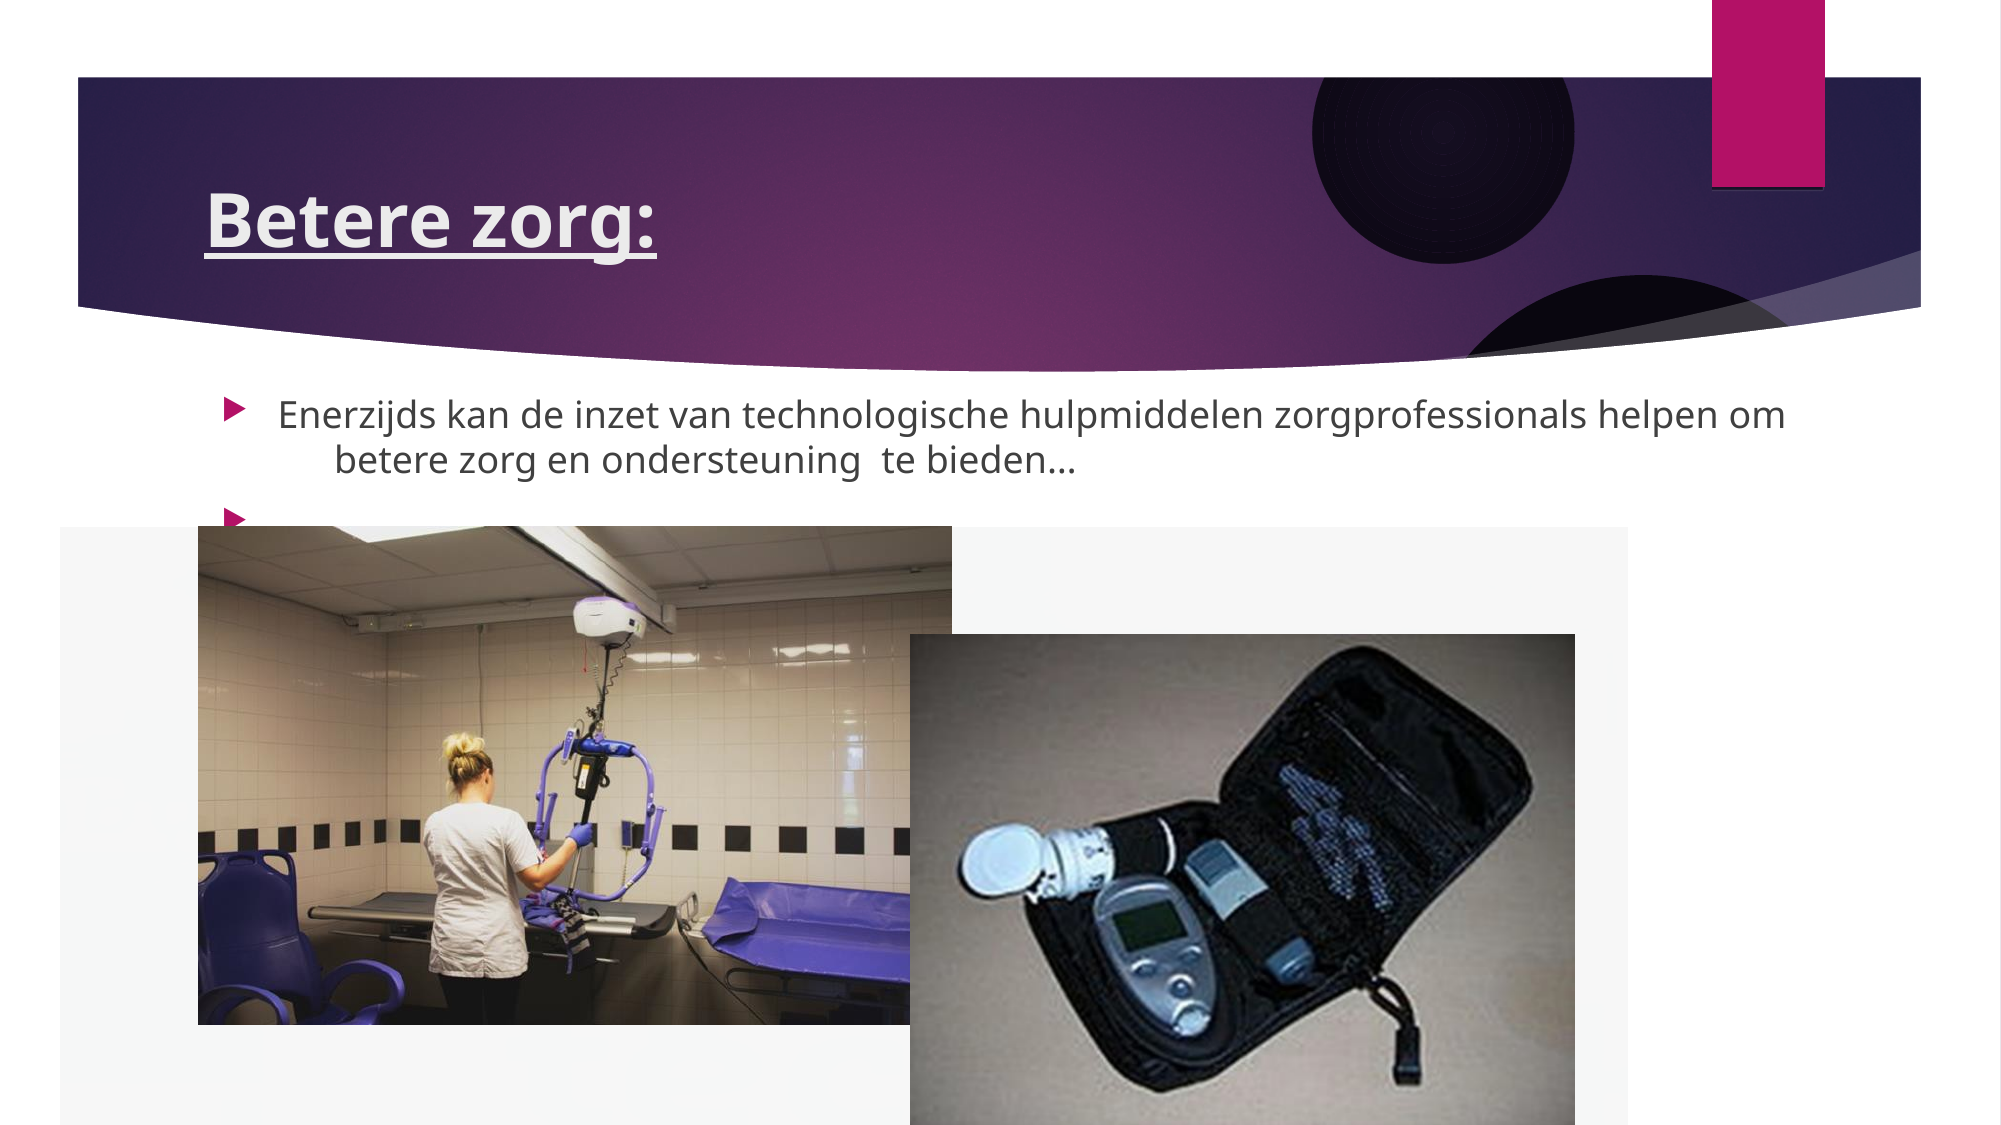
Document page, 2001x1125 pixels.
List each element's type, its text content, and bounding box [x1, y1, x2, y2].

title Betere zorg: [189, 159, 1627, 276]
picture [60, 526, 1628, 1125]
list Enerzijds kan de inzet van technologische hulpmiddelen zorgprofessionals helpen om betere zorg en ondersteuning te bieden… [206, 383, 1835, 1060]
